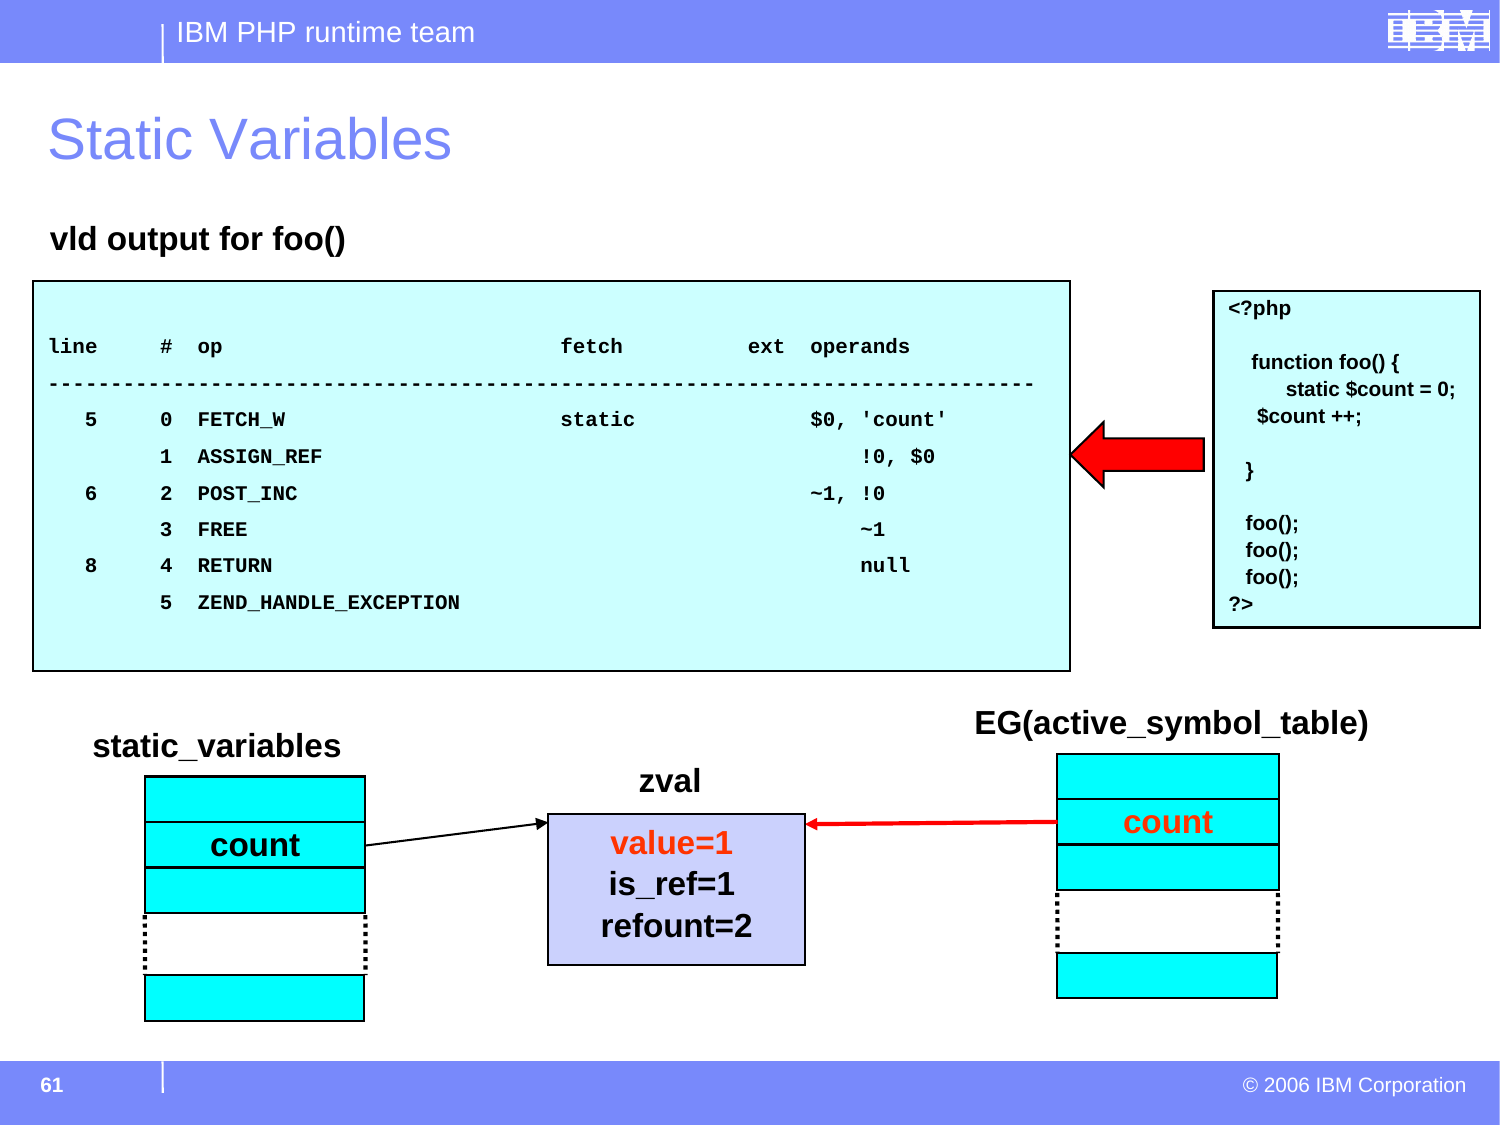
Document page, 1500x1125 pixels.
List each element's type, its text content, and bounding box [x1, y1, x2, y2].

text_box vld output for foo()‏ [35, 212, 362, 266]
text_box static_variables [77, 720, 357, 773]
text_box [144, 975, 365, 1021]
text_box [1070, 422, 1204, 488]
text_box Static Variables [32, 96, 1386, 179]
text_box zval [623, 754, 717, 807]
text_box count [1057, 798, 1280, 844]
text_box <?php function foo() { static $count = 0; $count ++; } foo(); foo(); foo(); ?> [1213, 291, 1481, 628]
text_box [144, 776, 366, 821]
text_box value=1 is_ref=1 refount=2 [548, 814, 805, 966]
text_box [144, 868, 366, 914]
text_box [1057, 844, 1280, 890]
text_box line # op fetch ext operands ------------------------------------------------------------------------------- 5 0 FETCH_W static $0, 'count' 1 ASSIGN_REF !0, $0 6 2 POST_INC ~1, !0 3 FREE ~1 8 4 RETURN null 5 ZEND_HANDLE_EXCEPTION [32, 280, 1071, 672]
text_box EG(active_symbol_table)‏ [959, 696, 1385, 750]
text_box [1057, 754, 1280, 798]
text_box [1057, 953, 1277, 999]
text_box count [144, 821, 366, 868]
